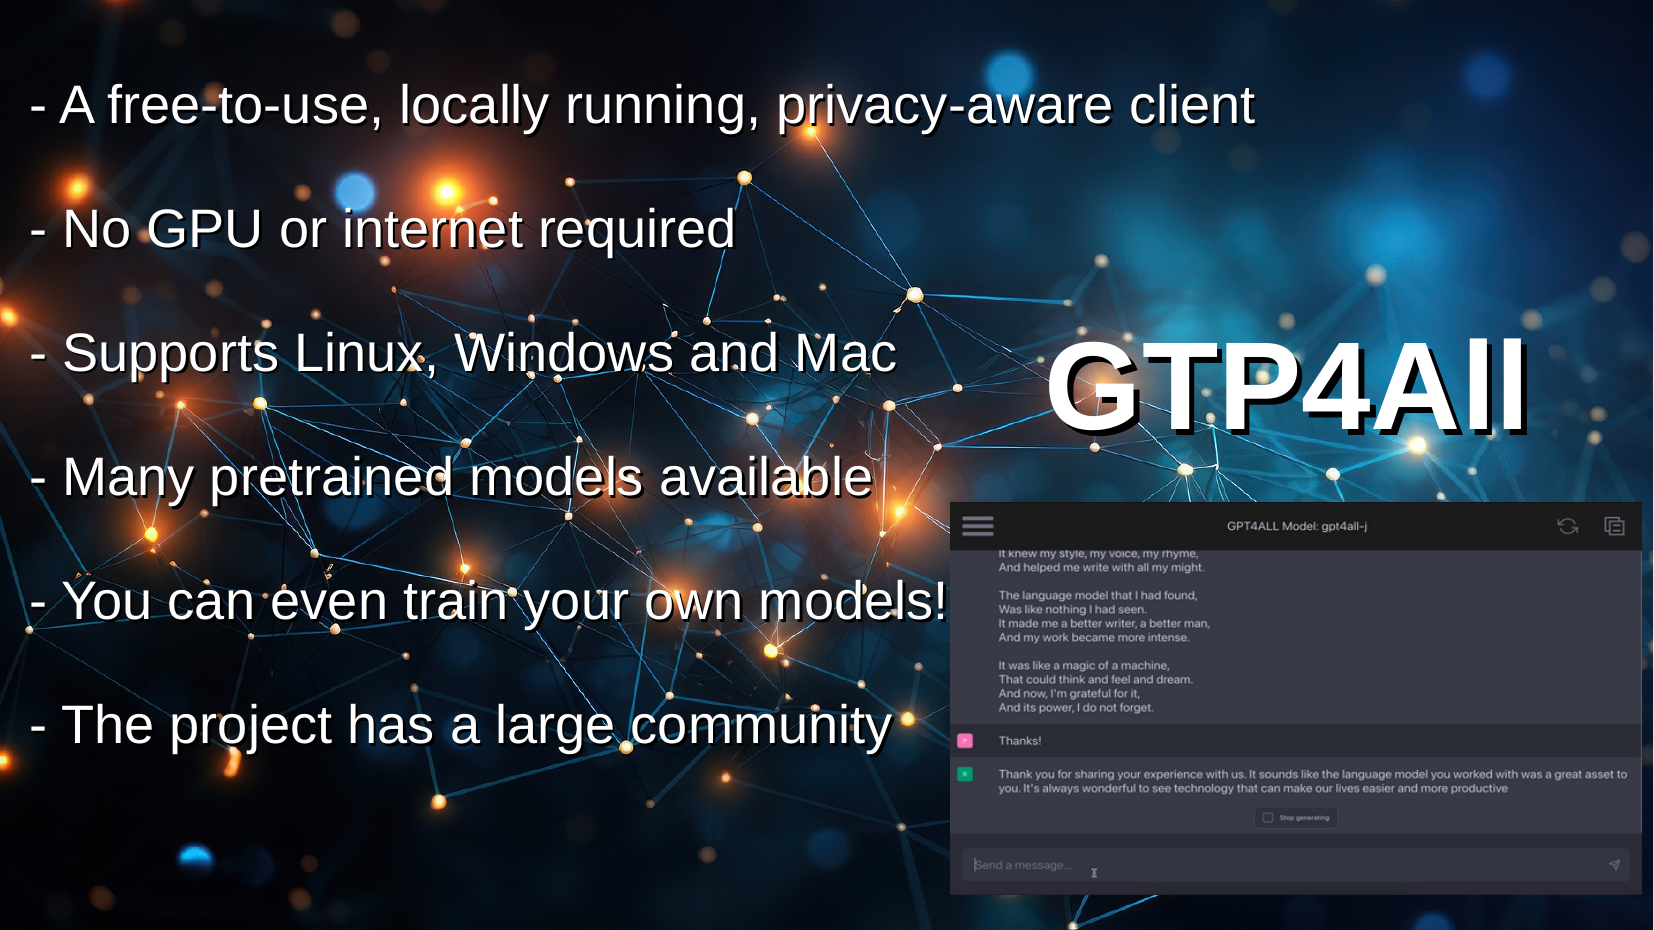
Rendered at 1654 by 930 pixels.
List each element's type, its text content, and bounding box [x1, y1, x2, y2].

text_box - Supports Linux, Windows and Mac [14, 315, 912, 385]
text_box - Many pretrained models available [14, 439, 885, 509]
text_box - No GPU or internet required [14, 191, 749, 261]
text_box - You can even train your own models! [14, 563, 950, 633]
picture [0, 0, 1654, 930]
text_box - A free-to-use, locally running, privacy-aware client [14, 67, 1321, 137]
text_box GTP4All [1030, 309, 1543, 452]
text_box - The project has a large community [14, 687, 911, 757]
